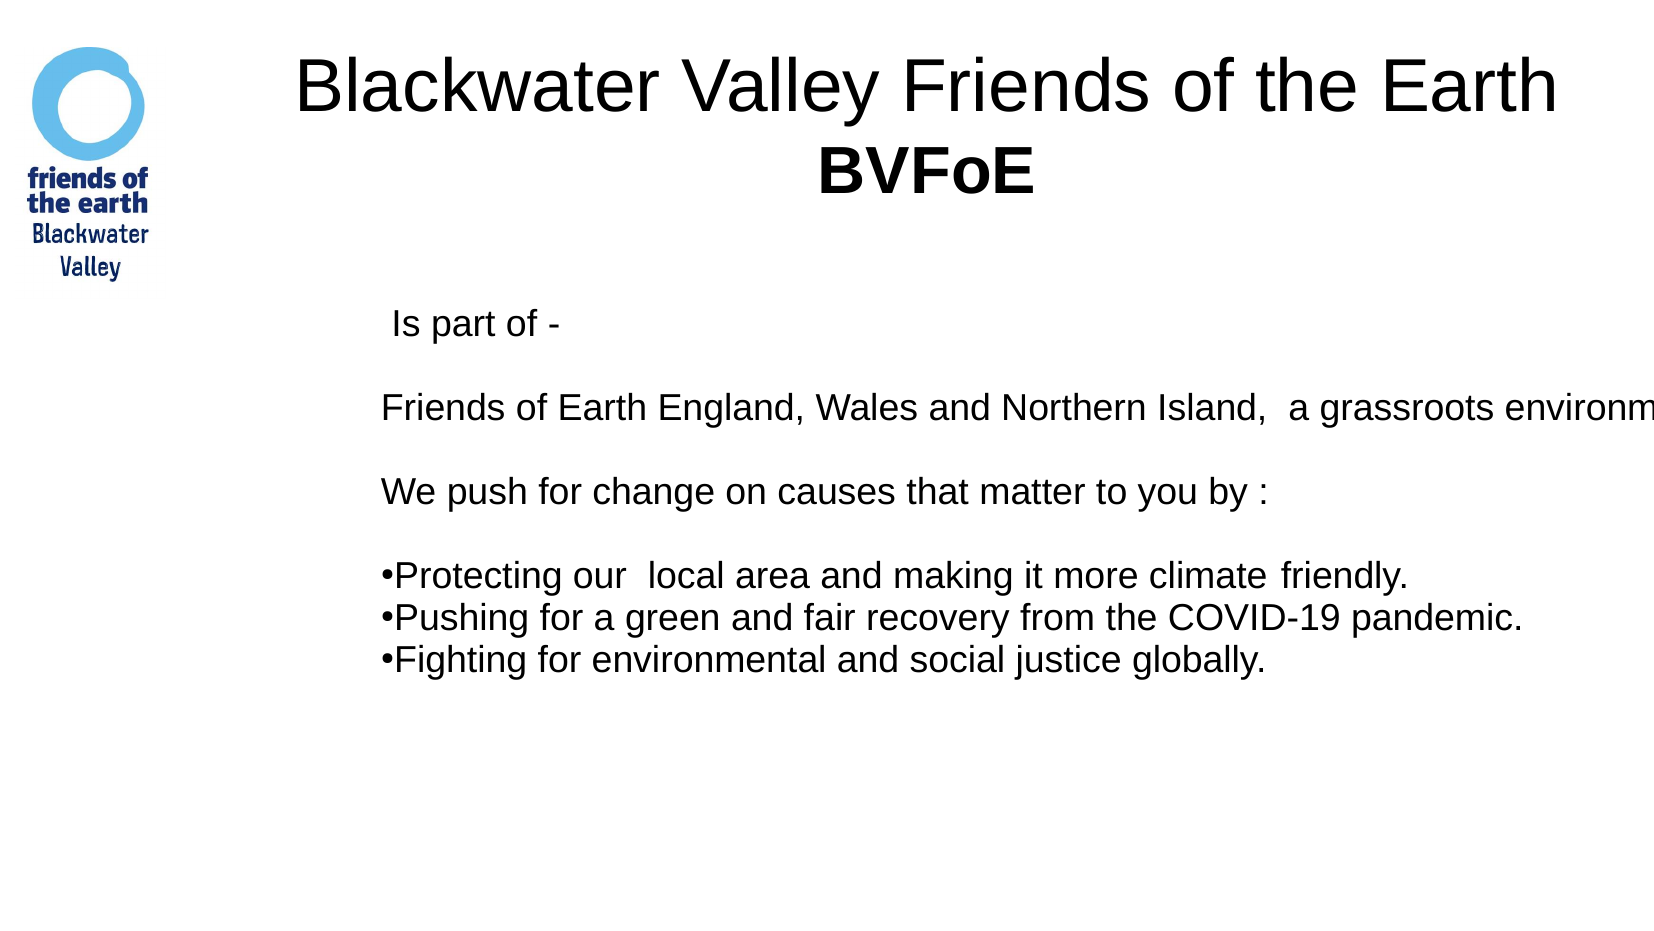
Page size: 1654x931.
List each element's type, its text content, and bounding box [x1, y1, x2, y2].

picture [15, 47, 166, 299]
text_box Is part of - Friends of Earth England, Wales and Northern Island, a grassroots environmental campaigning community. We push for change on causes that matter to you by : Protecting our local area and making it more climate friendly. Pushing for a green and fair recovery from the COVID-19 pandemic. Fighting for environmental and social justice globally. [366, 295, 1394, 814]
title Blackwater Valley Friends of the Earth BVFoE [283, 28, 1571, 216]
